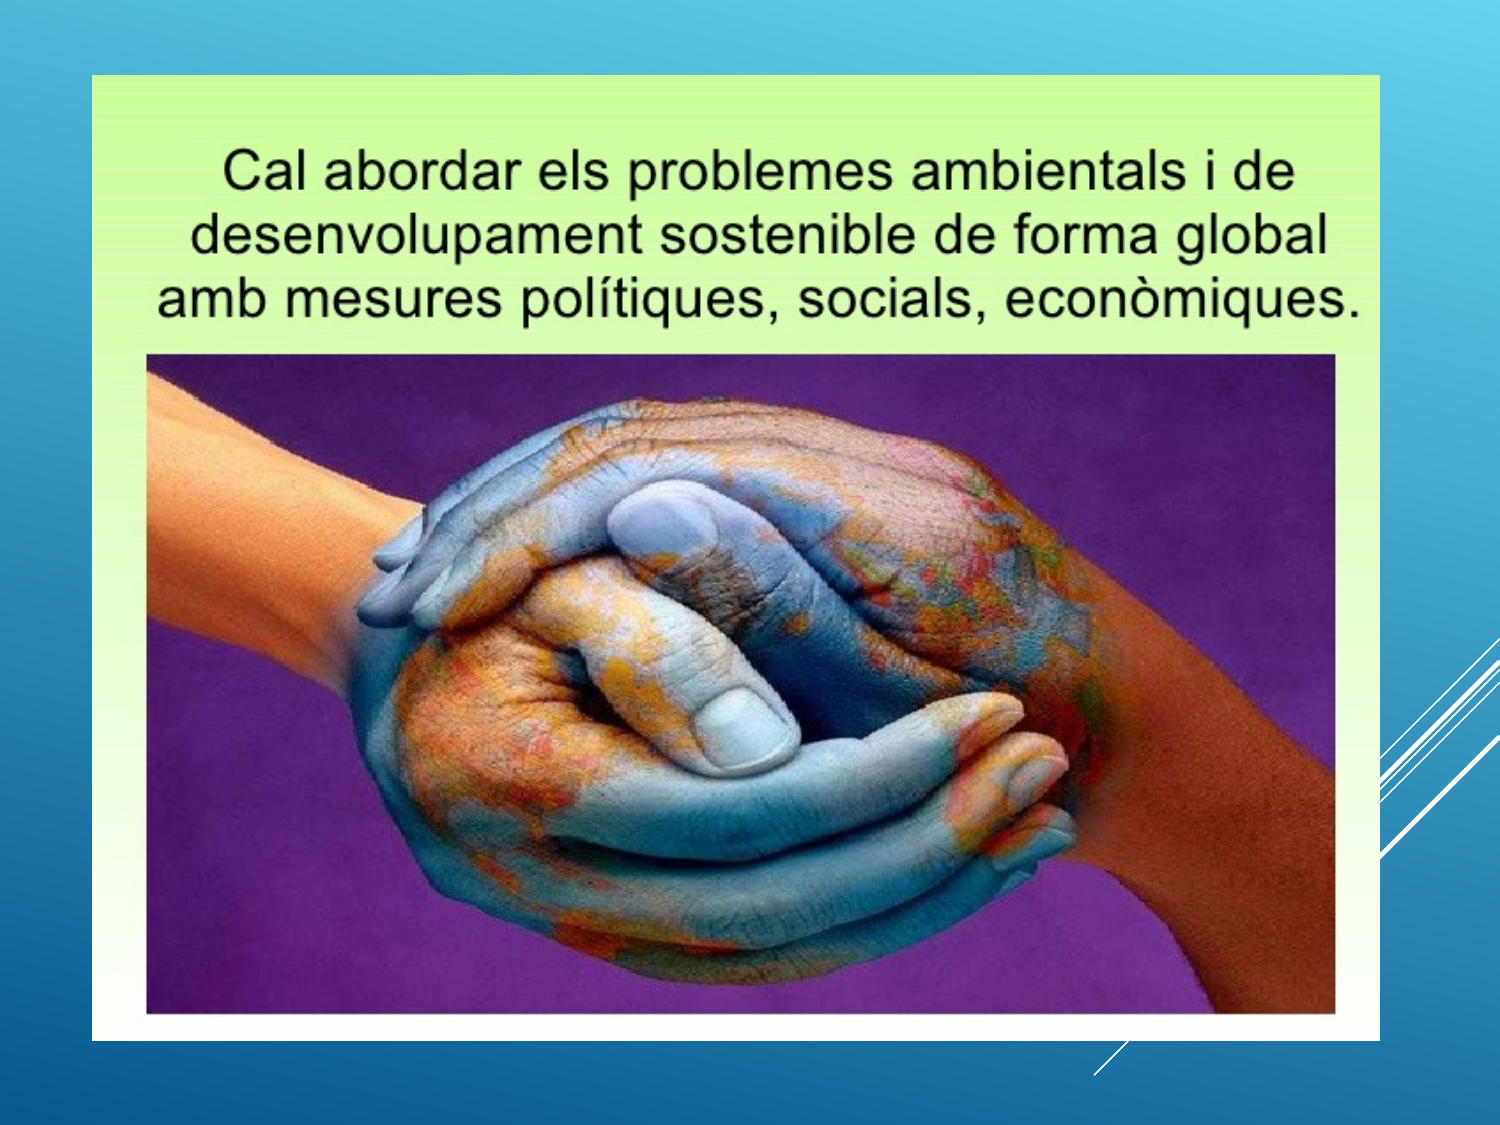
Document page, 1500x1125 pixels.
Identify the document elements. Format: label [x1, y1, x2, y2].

picture [92, 75, 1380, 1041]
